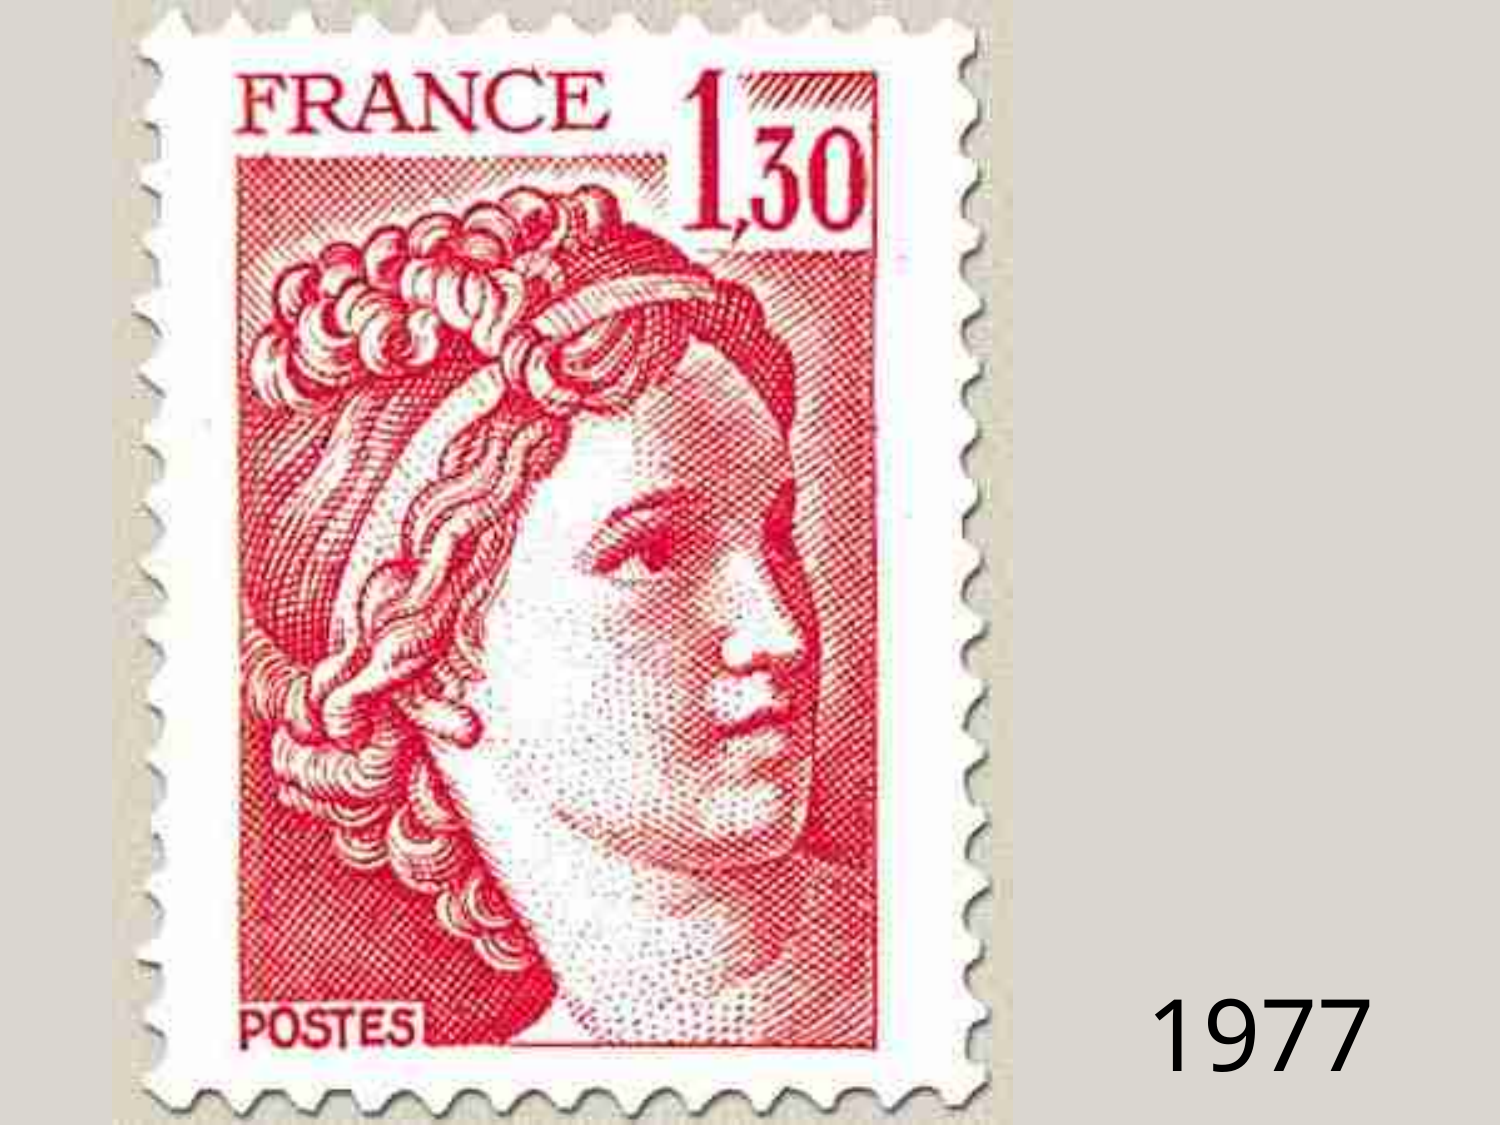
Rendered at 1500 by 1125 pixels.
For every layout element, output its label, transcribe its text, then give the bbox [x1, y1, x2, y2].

text_box 1977 [1131, 964, 1391, 1100]
picture [112, 0, 1013, 1125]
